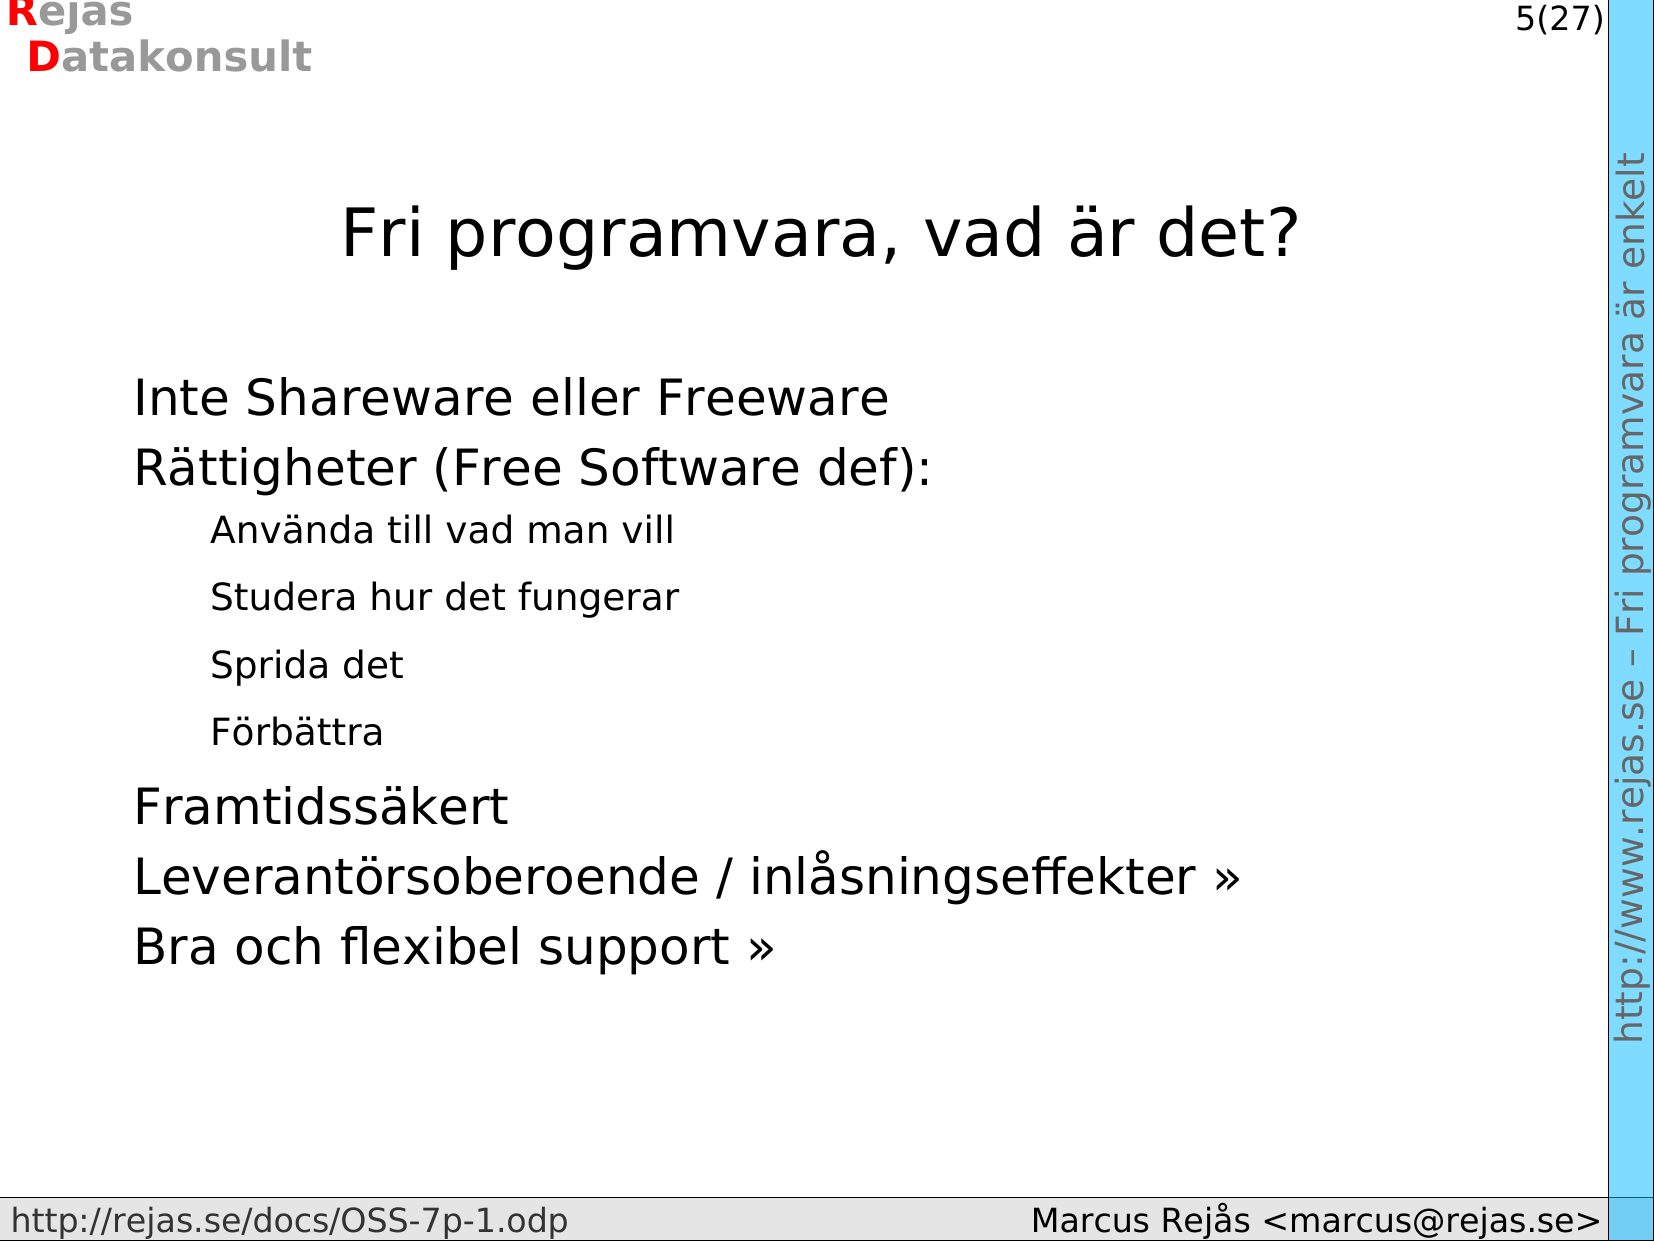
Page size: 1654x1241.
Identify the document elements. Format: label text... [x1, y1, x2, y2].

list Inte Shareware eller Freeware Rättigheter (Free Software def): Använda till vad man vill Studera hur det fungerar Sprida det Förbättra Framtidssäkert Leverantörsoberoende / inlåsningseffekter » Bra och flexibel support » [115, 368, 1528, 1165]
title Fri programvara, vad är det? [115, 130, 1528, 338]
